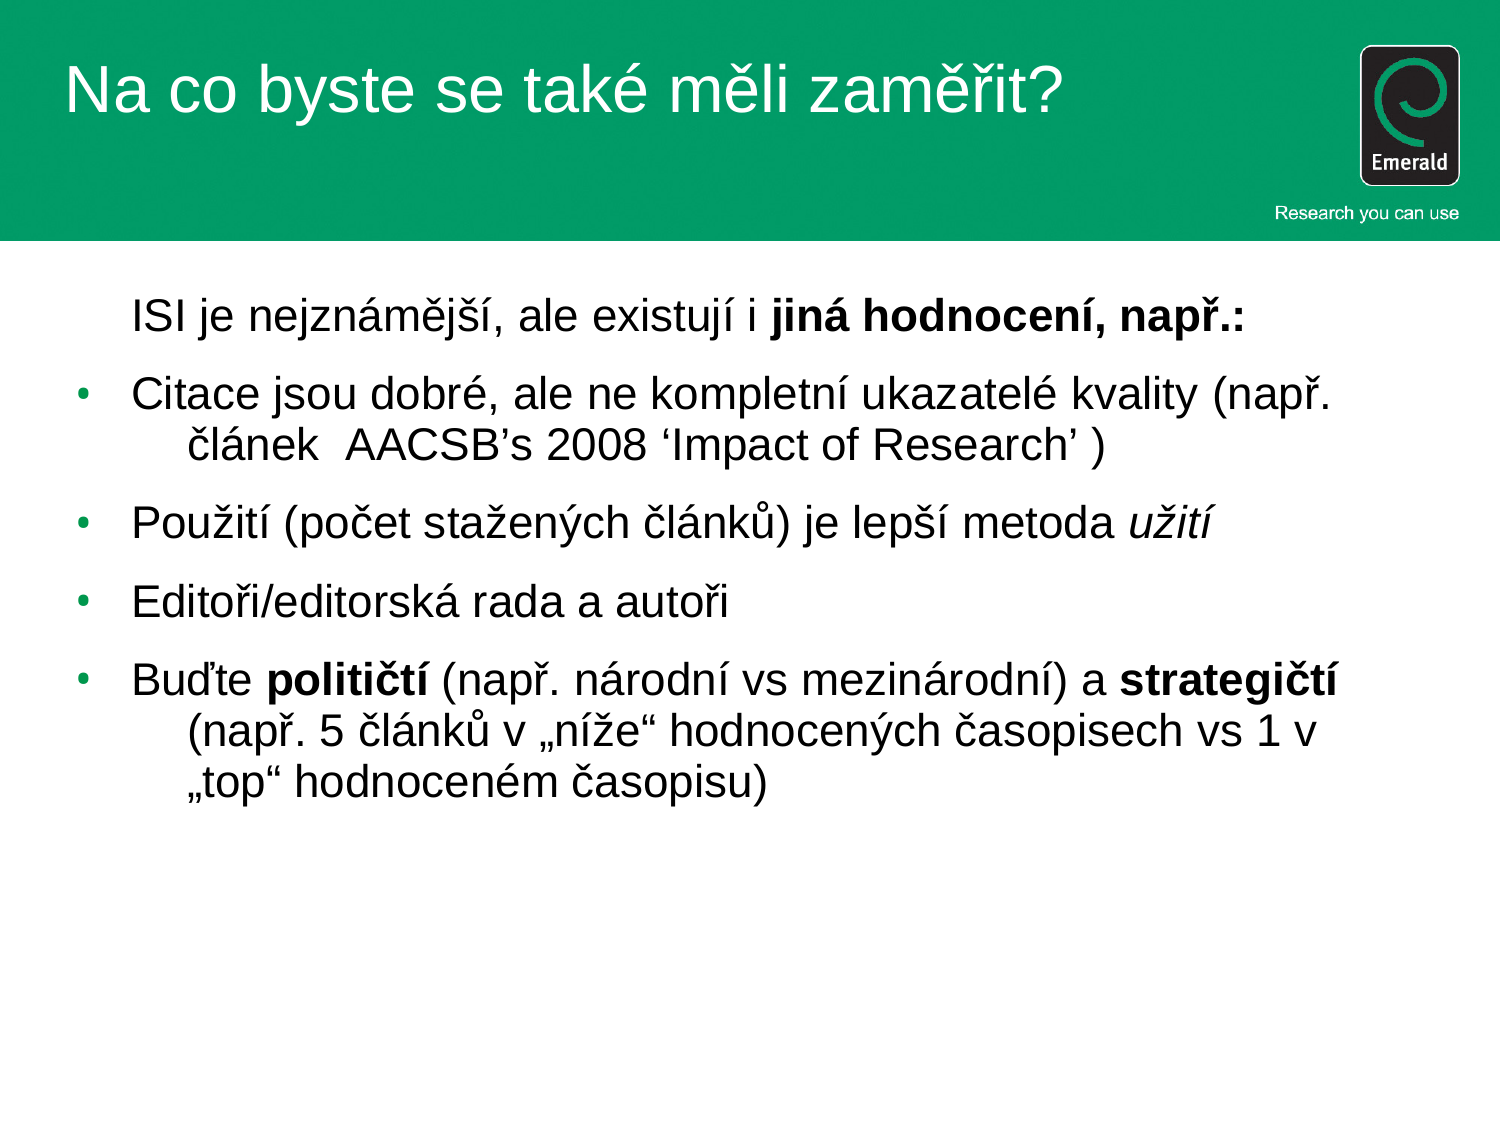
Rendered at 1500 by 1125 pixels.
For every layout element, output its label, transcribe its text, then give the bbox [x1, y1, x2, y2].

list ISI je nejznámější, ale existují i jiná hodnocení, např.: Citace jsou dobré, ale ne kompletní ukazatelé kvality (např. článek AACSB’s 2008 ‘Impact of Research’ ) Použití (počet stažených článků) je lepší metoda užití Editoři/editorská rada a autoři Buďte političtí (např. národní vs mezinárodní) a strategičtí (např. 5 článků v „níže“ hodnocených časopisech vs 1 v „top“ hodnoceném časopisu) [74, 290, 1425, 1047]
title Na co byste se také měli zaměřit? [64, 54, 1253, 236]
